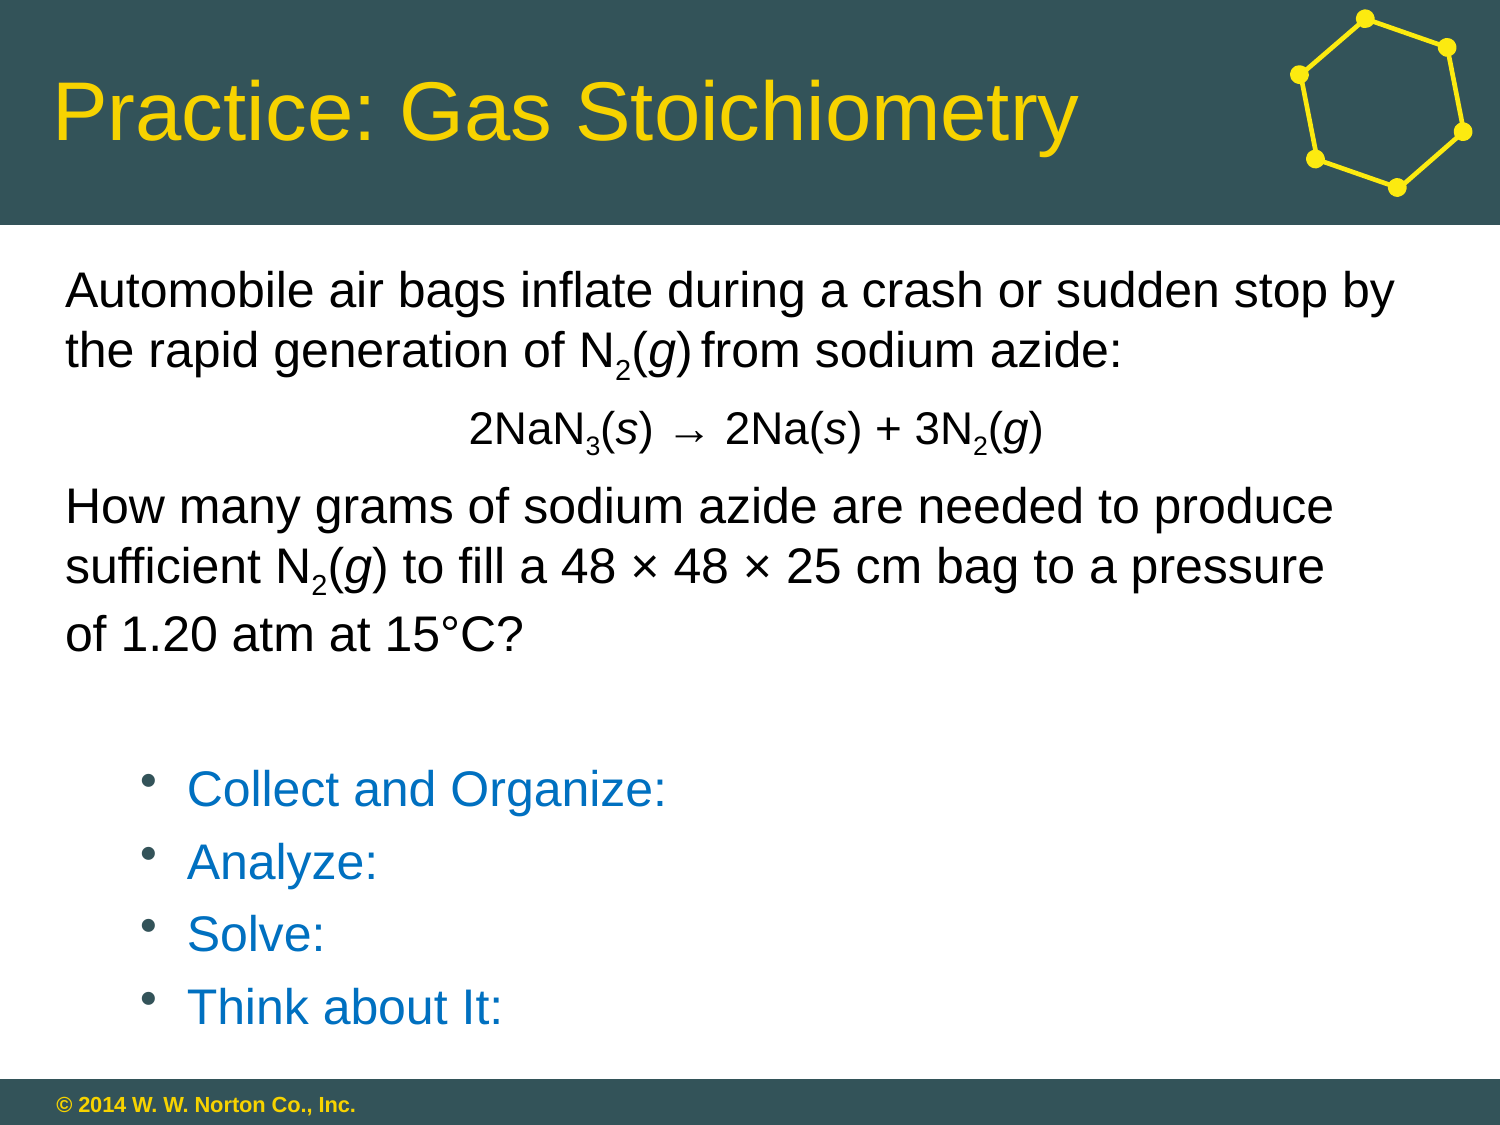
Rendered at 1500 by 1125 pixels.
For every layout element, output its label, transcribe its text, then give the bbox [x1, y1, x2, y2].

title Practice: Gas Stoichiometry [37, 19, 1118, 195]
list Automobile air bags inflate during a crash or sudden stop by the rapid generation of N2(g) from sodium azide: 2NaN3(s) → 2Na(s) + 3N2(g) How many grams of sodium azide are needed to produce sufficient N2(g) to fill a 48 × 48 × 25 cm bag to a pressure of 1.20 atm at 15°C? Collect and Organize: Analyze: Solve: Think about It: [50, 249, 1463, 1050]
